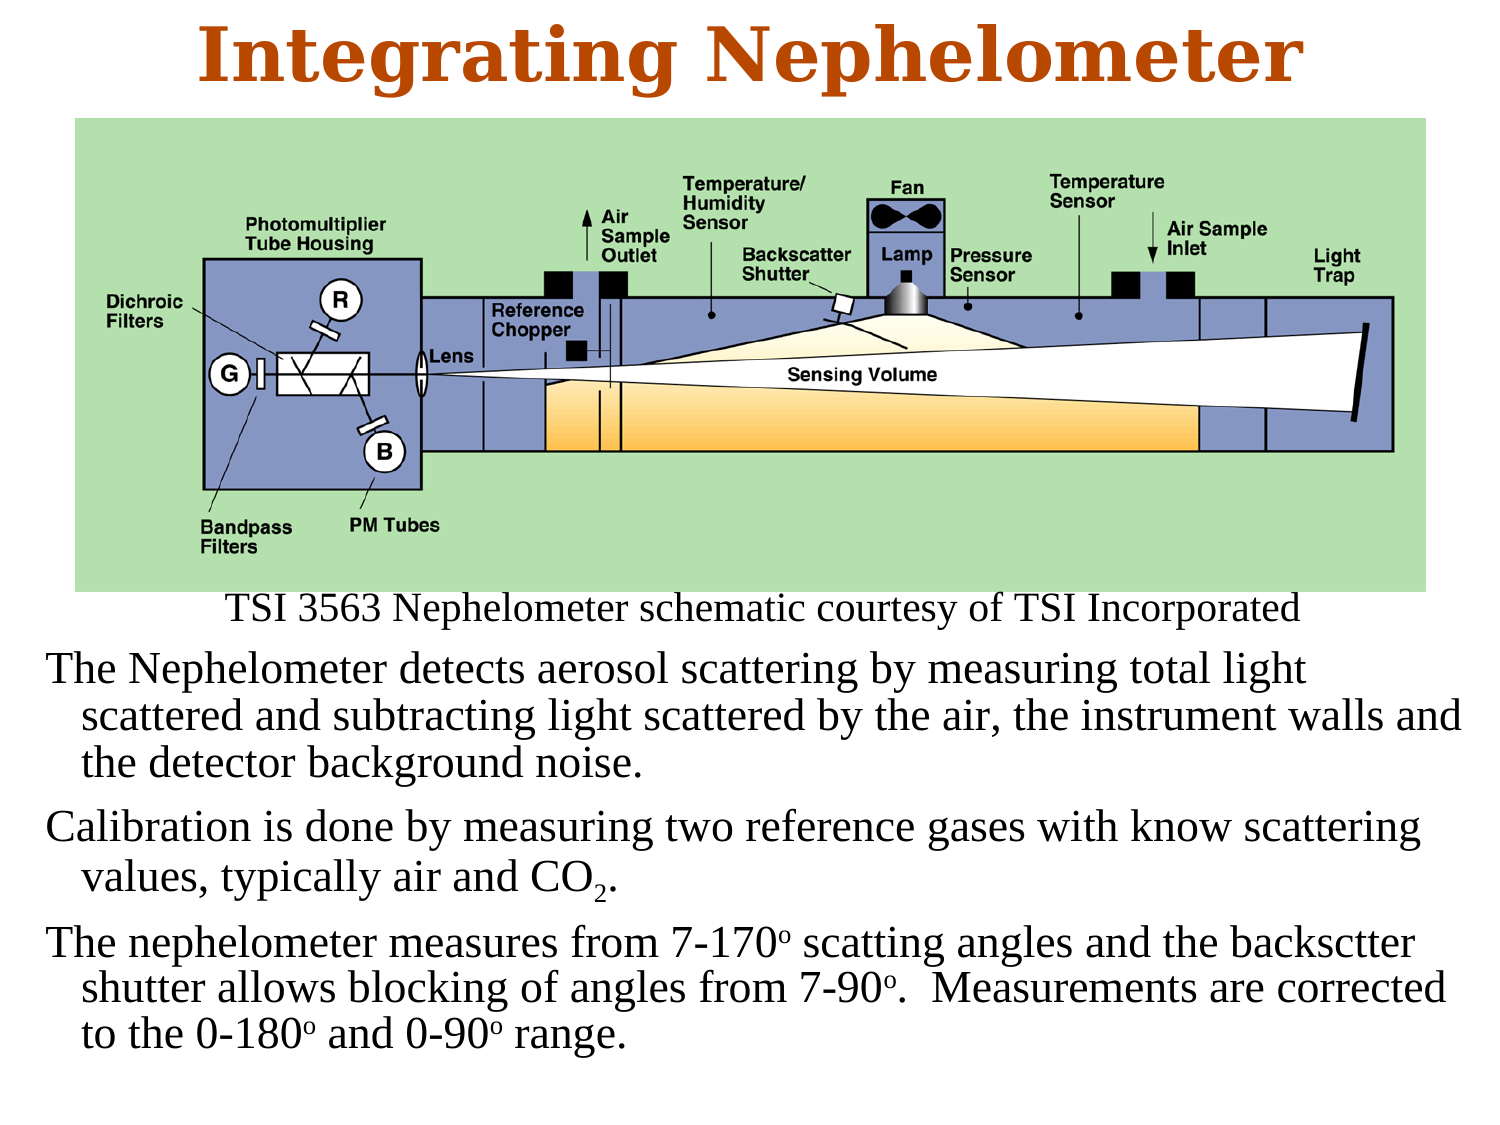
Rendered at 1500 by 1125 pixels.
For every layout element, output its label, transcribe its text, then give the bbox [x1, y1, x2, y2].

title Integrating Nephelometer [0, 0, 1500, 119]
list The Nephelometer detects aerosol scattering by measuring total light scattered and subtracting light scattered by the air, the instrument walls and the detector background noise. Calibration is done by measuring two reference gases with know scattering values, typically air and CO2. The nephelometer measures from 7-170o scatting angles and the backsctter shutter allows blocking of angles from 7-90o. Measurements are corrected to the 0-180o and 0-90o range. [30, 637, 1491, 1114]
text_box TSI 3563 Nephelometer schematic courtesy of TSI Incorporated [209, 579, 1317, 637]
picture [75, 118, 1426, 592]
